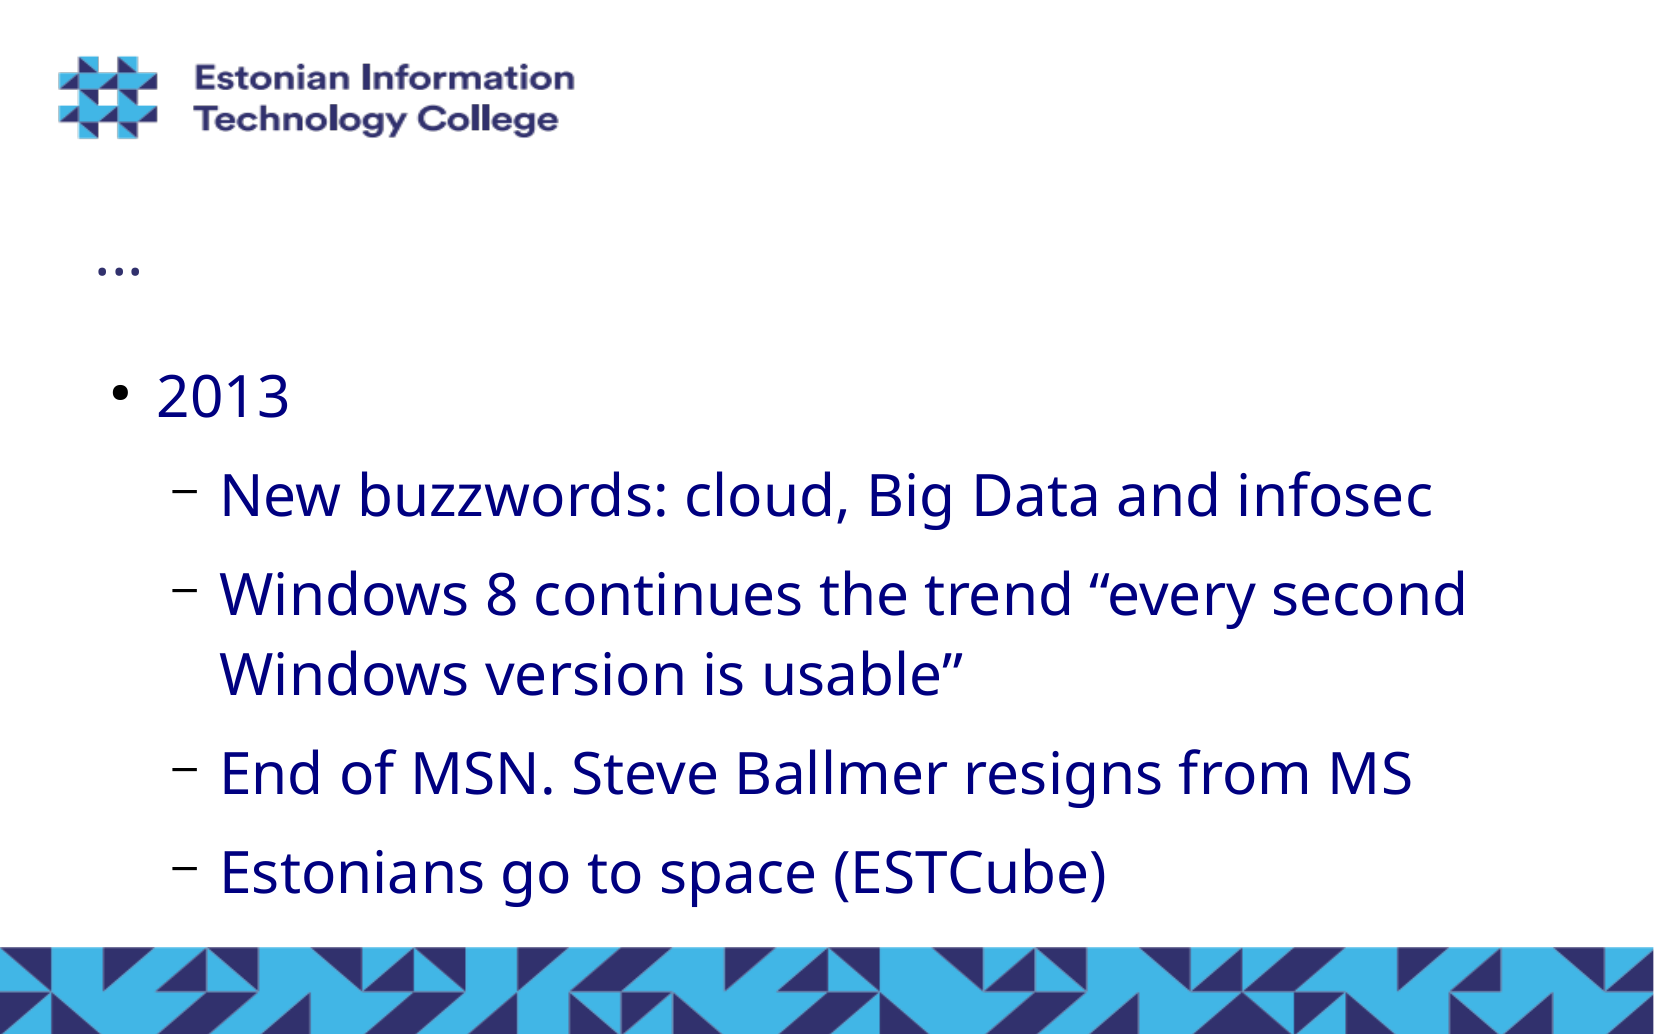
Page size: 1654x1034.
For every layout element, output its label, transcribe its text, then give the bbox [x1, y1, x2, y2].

title ... [94, 165, 1231, 338]
list 2013 New buzzwords: cloud, Big Data and infosec Windows 8 continues the trend “every second Windows version is usable” End of MSN. Steve Ballmer resigns from MS Estonians go to space (ESTCube) [94, 354, 1607, 922]
